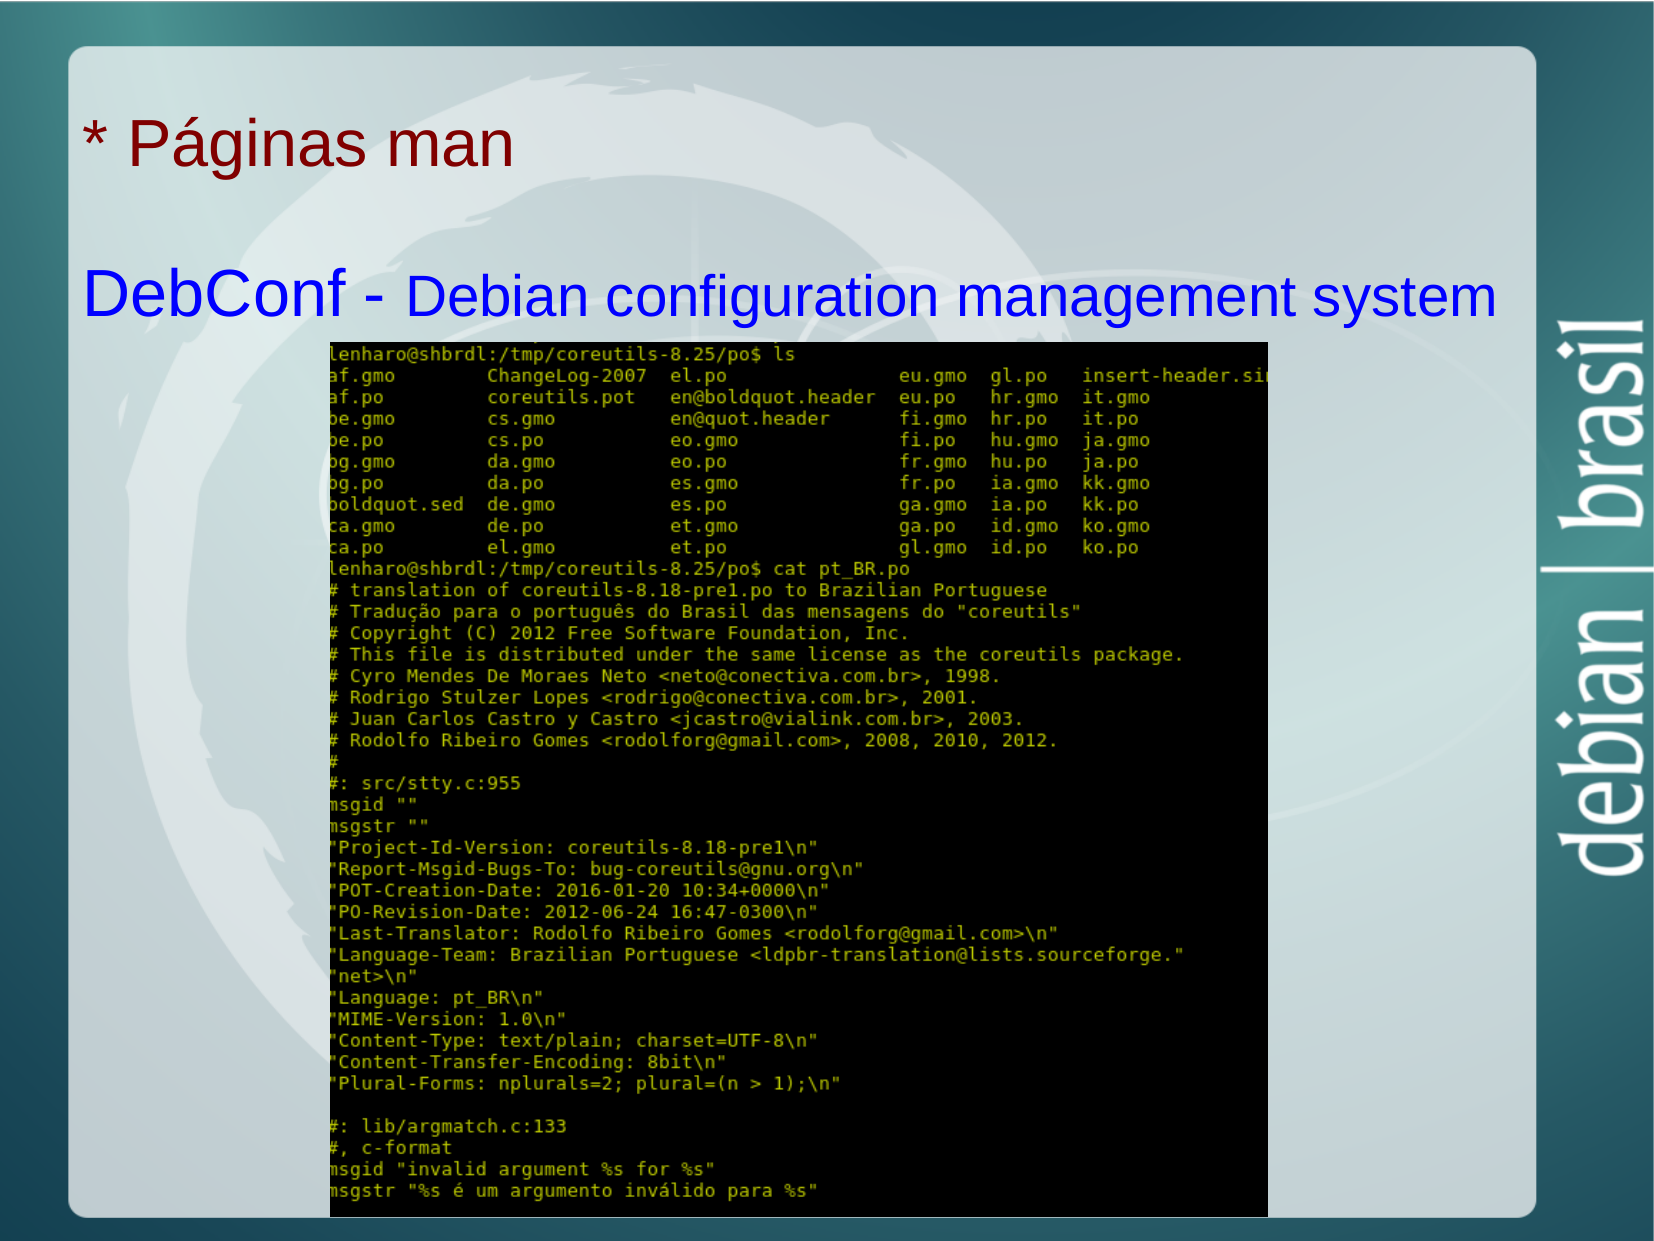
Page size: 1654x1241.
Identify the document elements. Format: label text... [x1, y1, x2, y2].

picture [0, 0, 1654, 1241]
list * Páginas man DebConf - Debian configuration management system [82, 106, 1571, 826]
